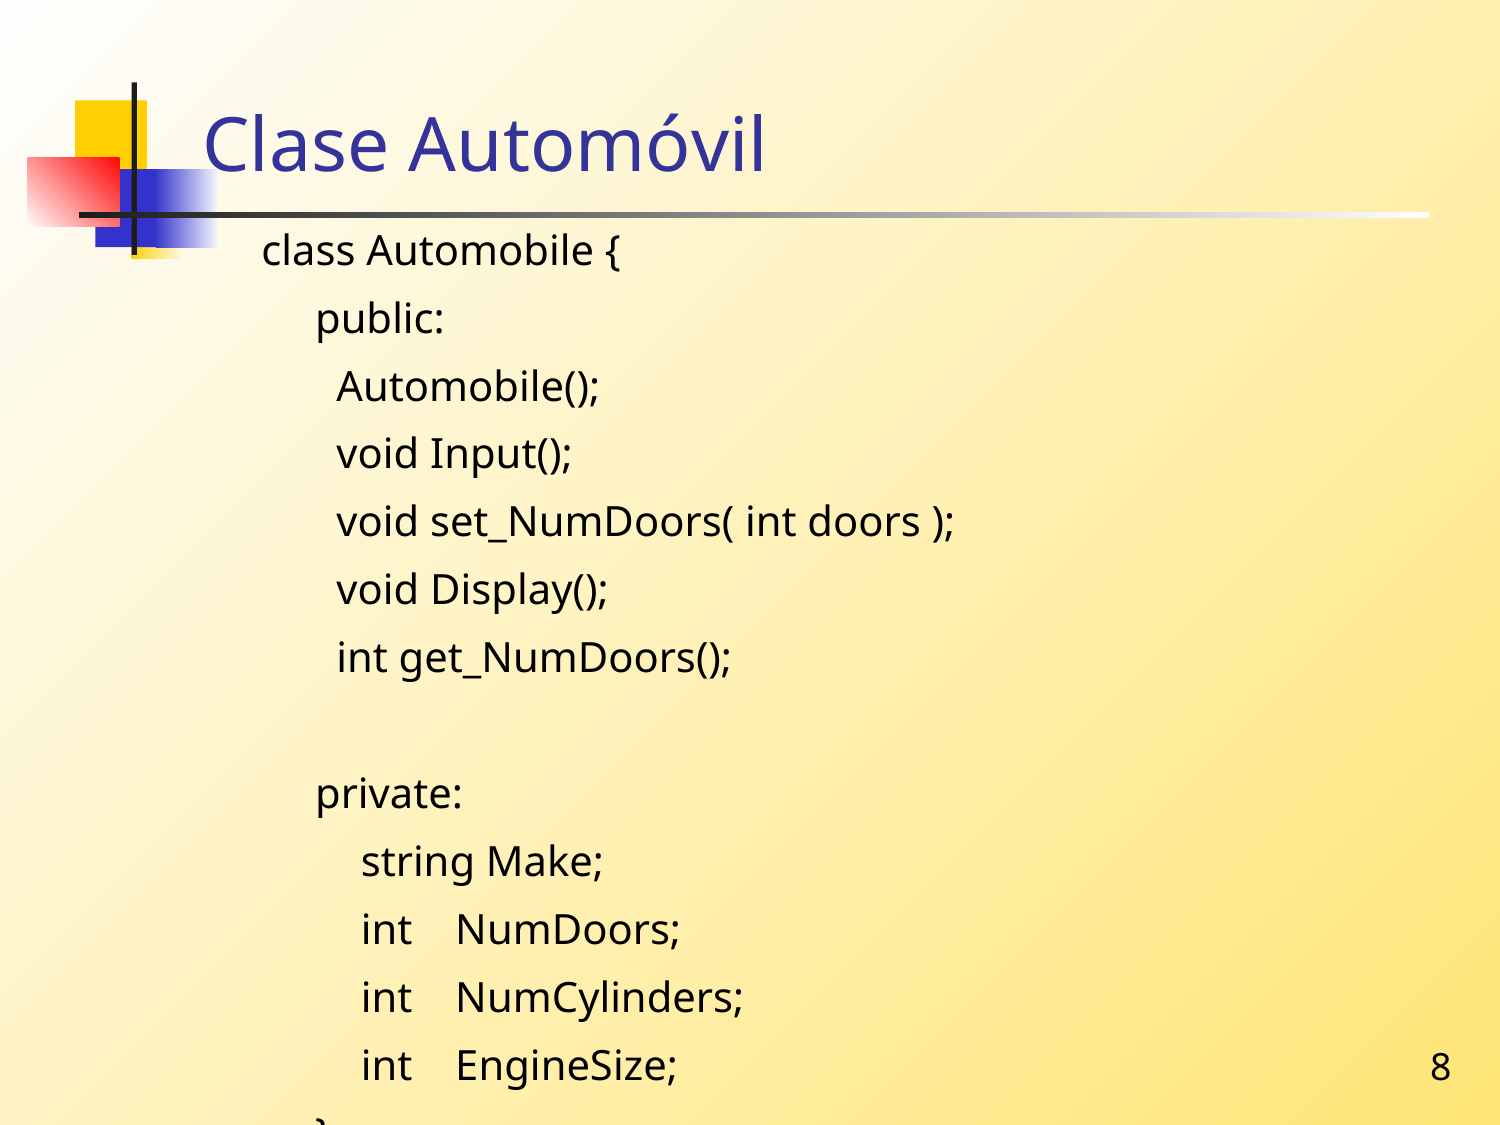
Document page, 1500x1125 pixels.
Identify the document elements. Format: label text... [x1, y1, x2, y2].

title Clase Automóvil [187, 37, 1466, 201]
list class Automobile { public: Automobile(); void Input(); void set_NumDoors( int doors ); void Display(); int get_NumDoors(); private: string Make; int NumDoors; int NumCylinders; int EngineSize; }; [224, 212, 1463, 1125]
